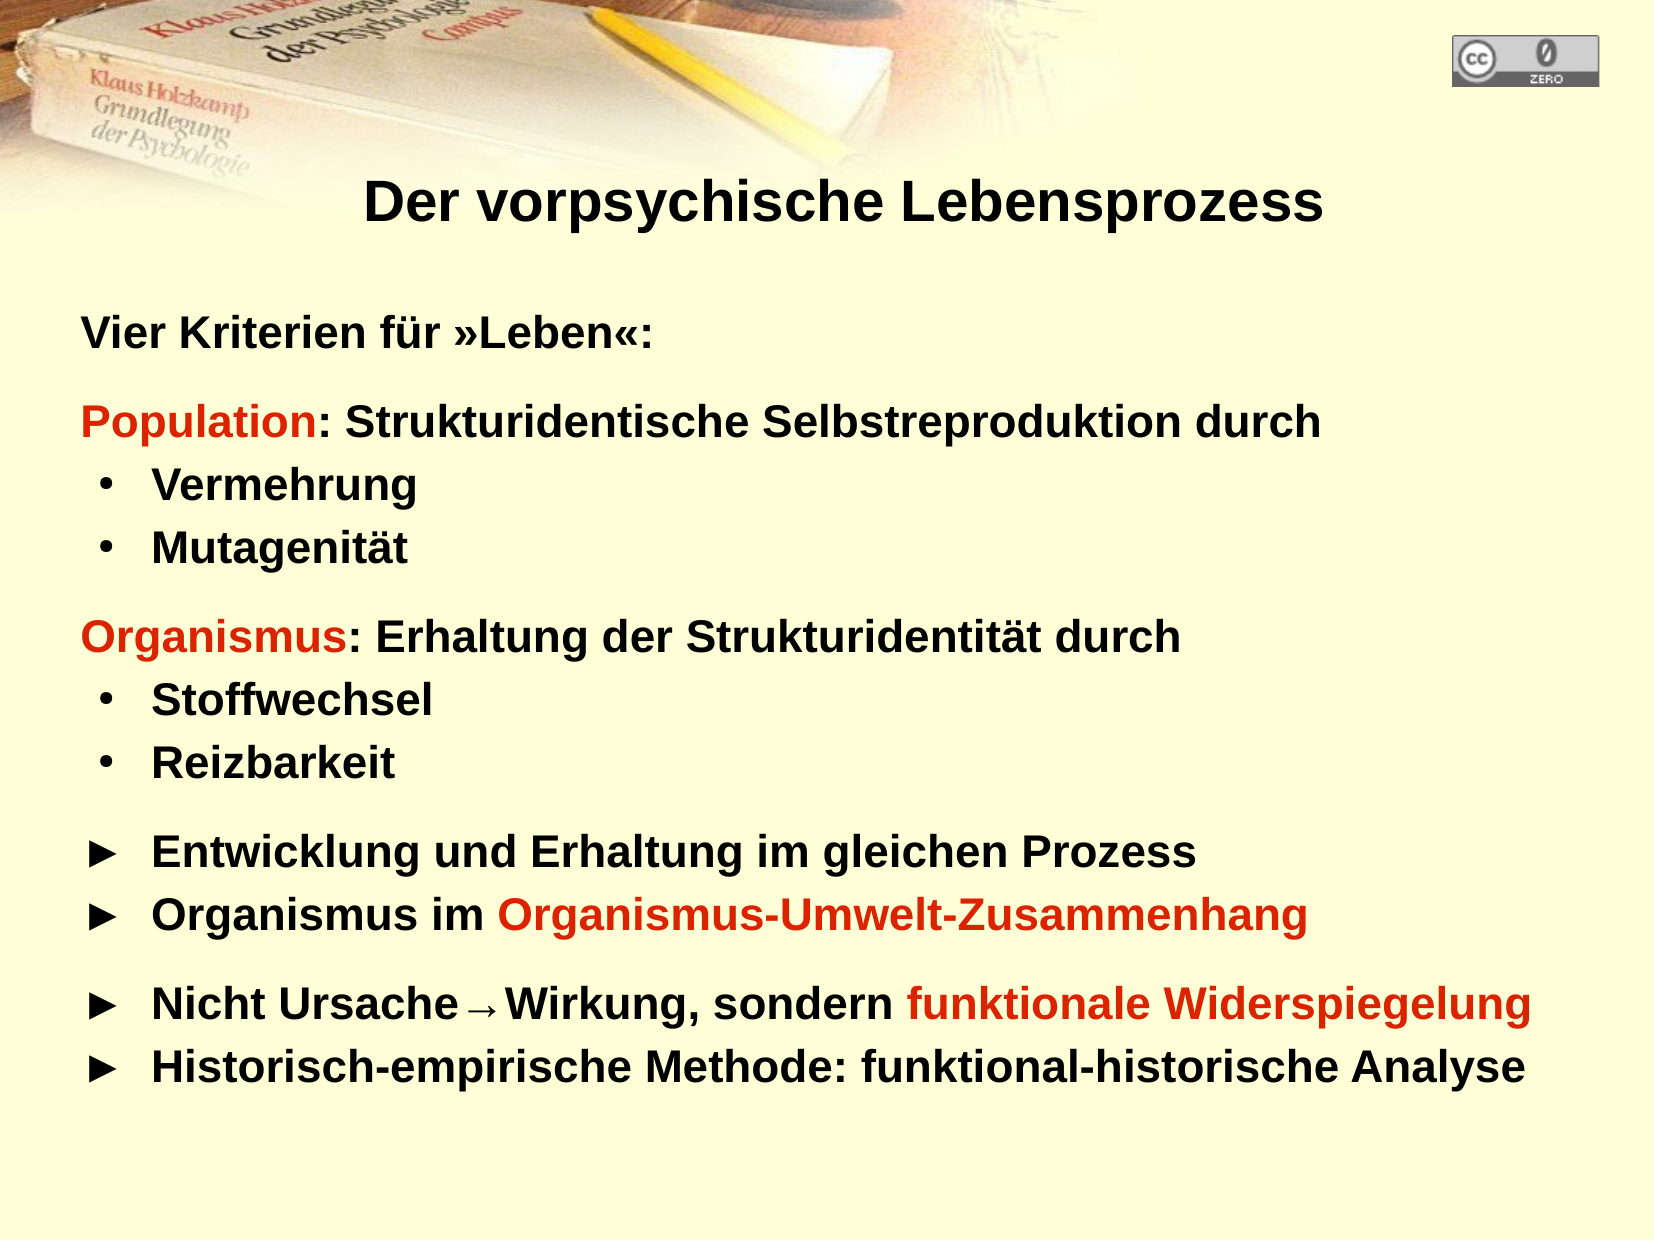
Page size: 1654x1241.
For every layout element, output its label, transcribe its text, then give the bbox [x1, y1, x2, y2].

picture [1452, 35, 1600, 87]
picture [0, 0, 1156, 213]
title Der vorpsychische Lebensprozess [82, 124, 1607, 278]
list Vier Kriterien für »Leben«: Population: Strukturidentische Selbstreproduktion durch Vermehrung Mutagenität Organismus: Erhaltung der Strukturidentität durch Stoffwechsel Reizbarkeit ► Entwicklung und Erhaltung im gleichen Prozess ► Organismus im Organismus-Umwelt-Zusammenhang ► Nicht Ursache→Wirkung, sondern funktionale Widerspiegelung ► Historisch-empirische Methode: funktional-historische Analyse [80, 307, 1607, 1188]
